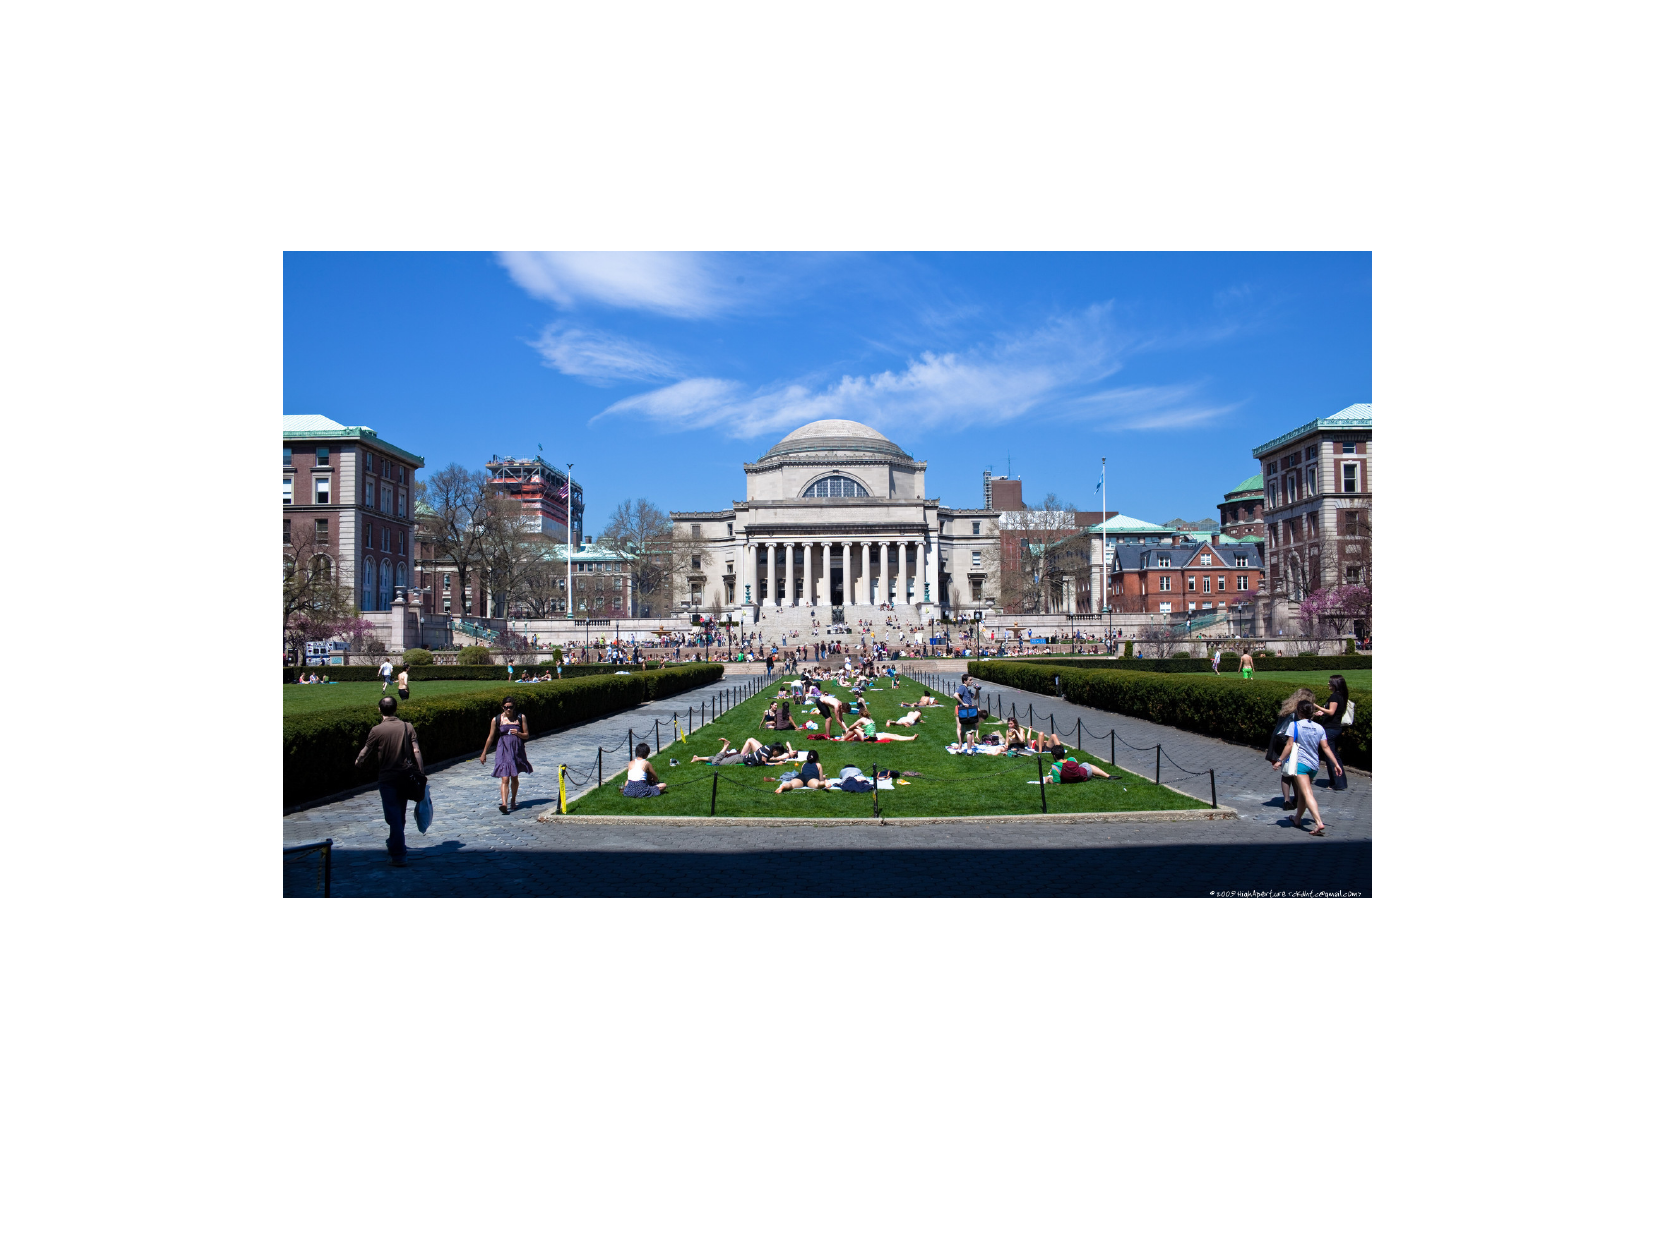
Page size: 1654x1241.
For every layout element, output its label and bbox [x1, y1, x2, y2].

picture [283, 251, 1372, 898]
